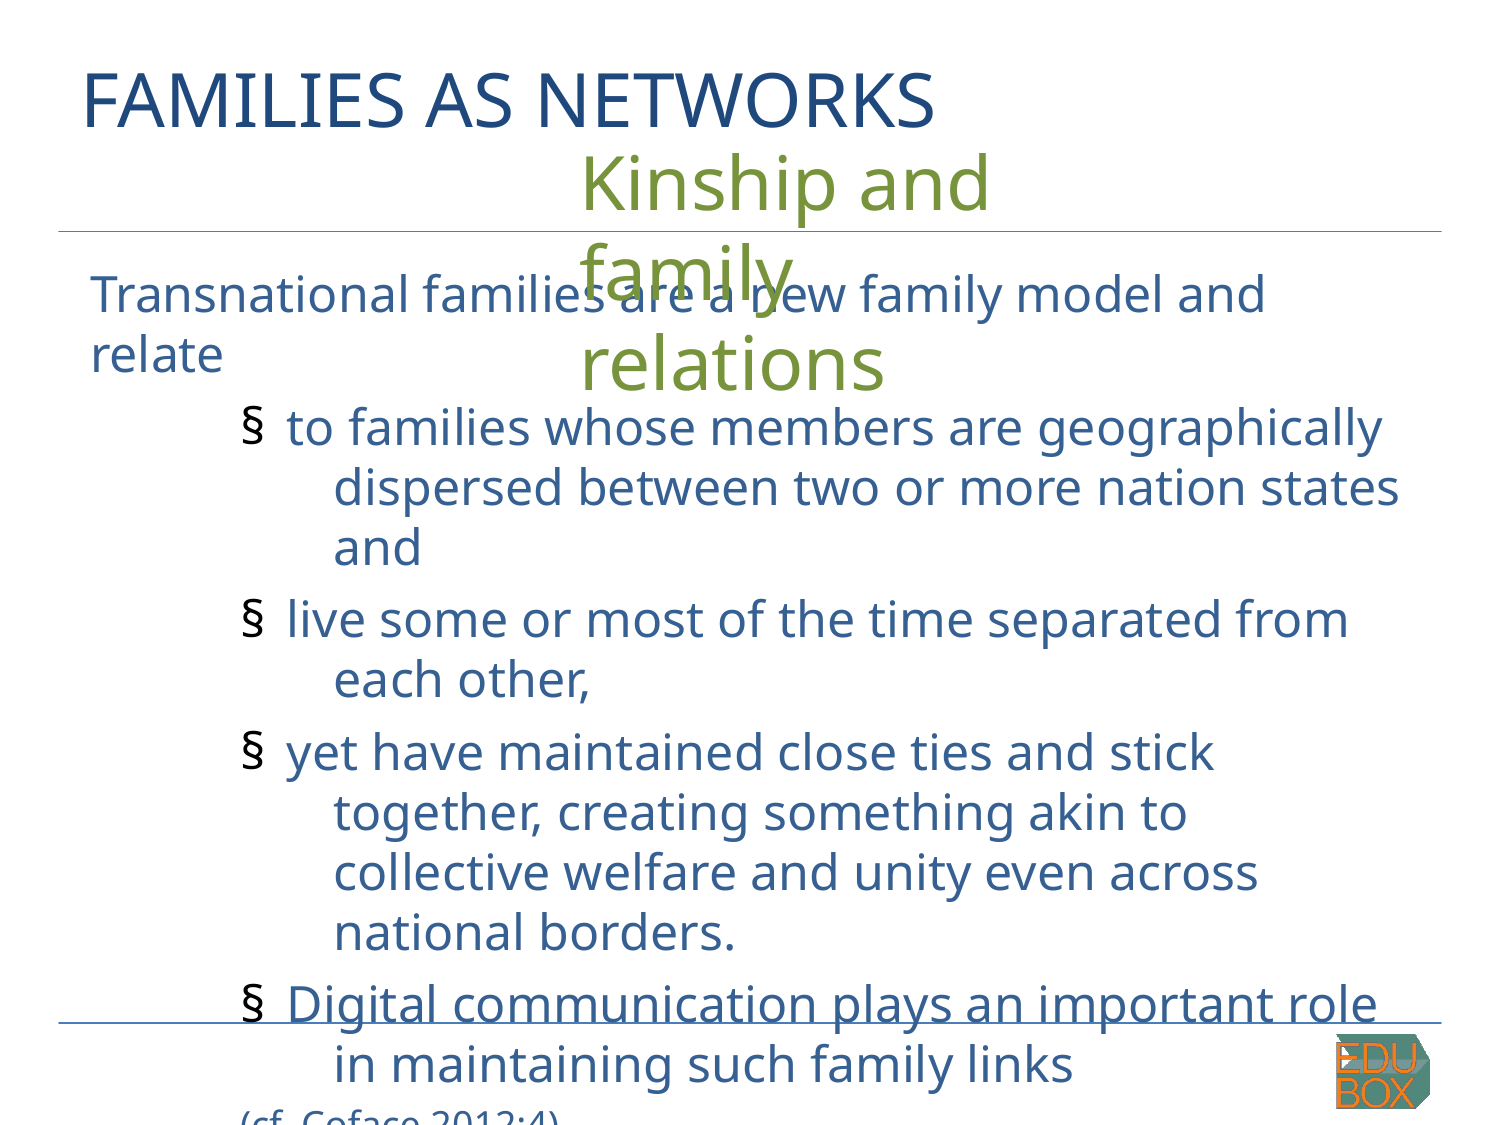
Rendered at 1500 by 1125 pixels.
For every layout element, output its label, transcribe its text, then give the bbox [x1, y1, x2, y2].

list Kinship and family relations [64, 153, 1040, 247]
list Transnational families are a new family model and relate to families whose members are geographically dispersed between two or more nation states and live some or most of the time separated from each other, yet have maintained close ties and stick together, creating something akin to collective welfare and unity even across national borders. Digital communication plays an important role in maintaining such family links (cf. Coface 2012:4) [75, 255, 1426, 1005]
title FAMILIES AS NETWORKS [64, 42, 1040, 153]
picture [1328, 1028, 1437, 1114]
